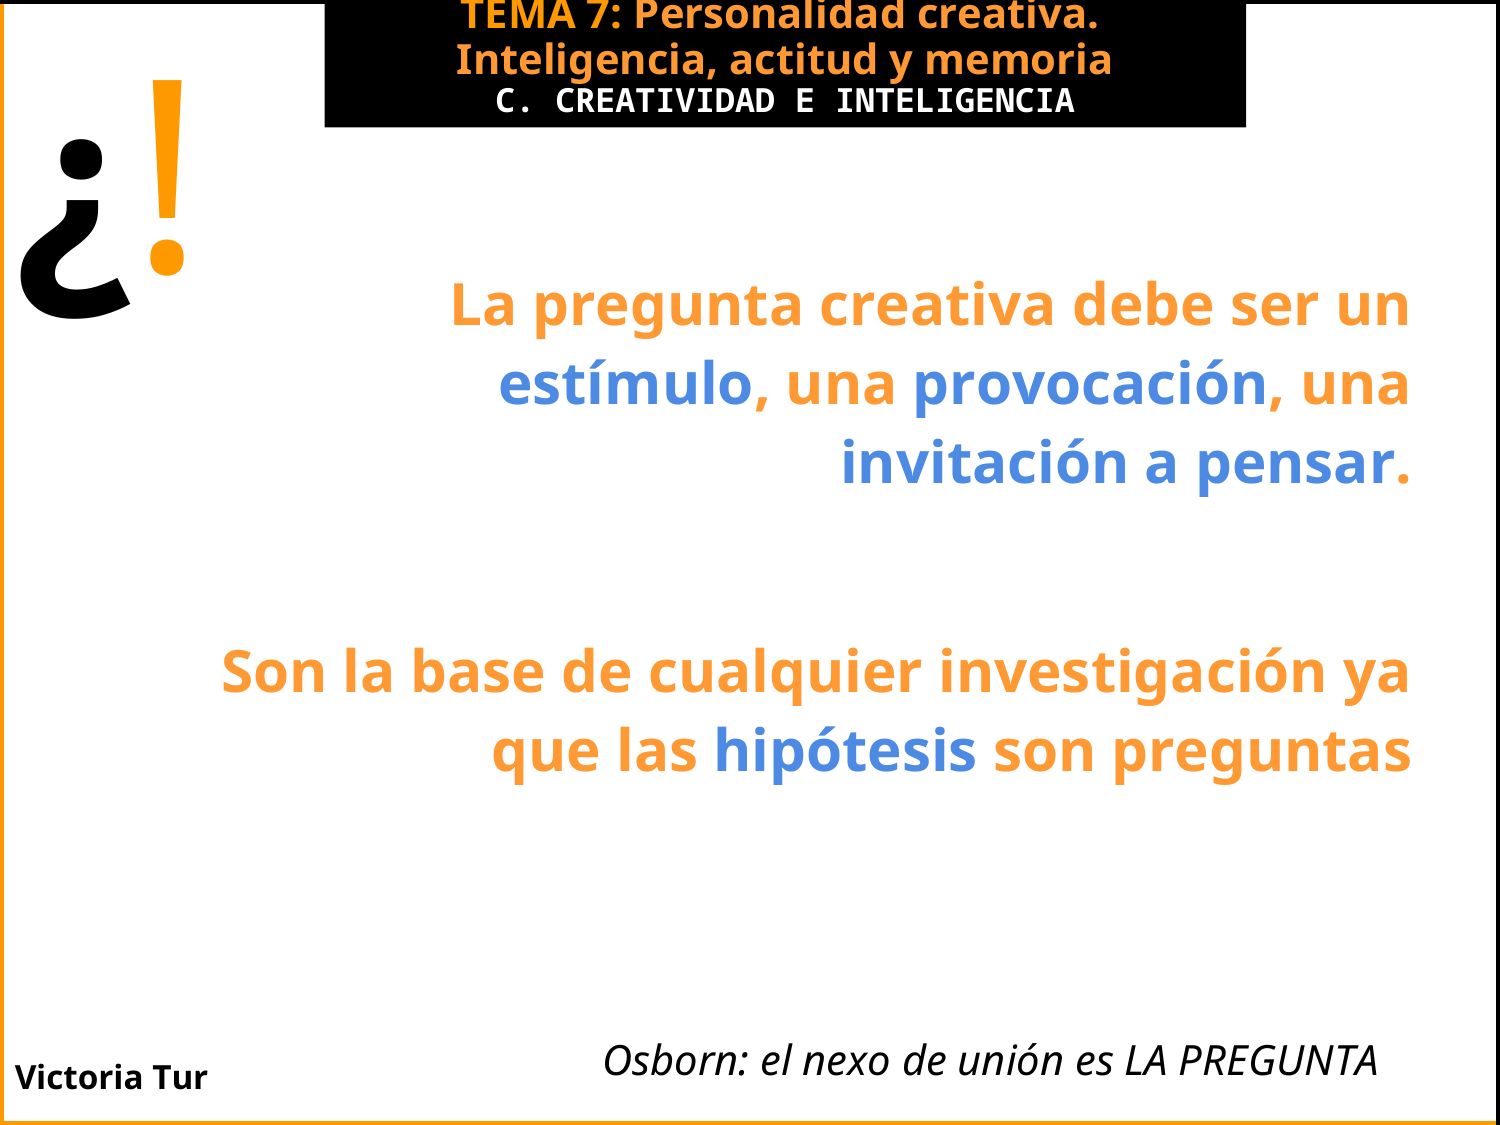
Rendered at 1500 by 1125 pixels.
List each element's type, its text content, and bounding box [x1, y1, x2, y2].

list La pregunta creativa debe ser un estímulo, una provocación, una invitación a pensar. Son la base de cualquier investigación ya que las hipótesis son preguntas [76, 255, 1427, 998]
text_box Osborn: el nexo de unión es LA PREGUNTA [587, 1023, 1395, 1096]
